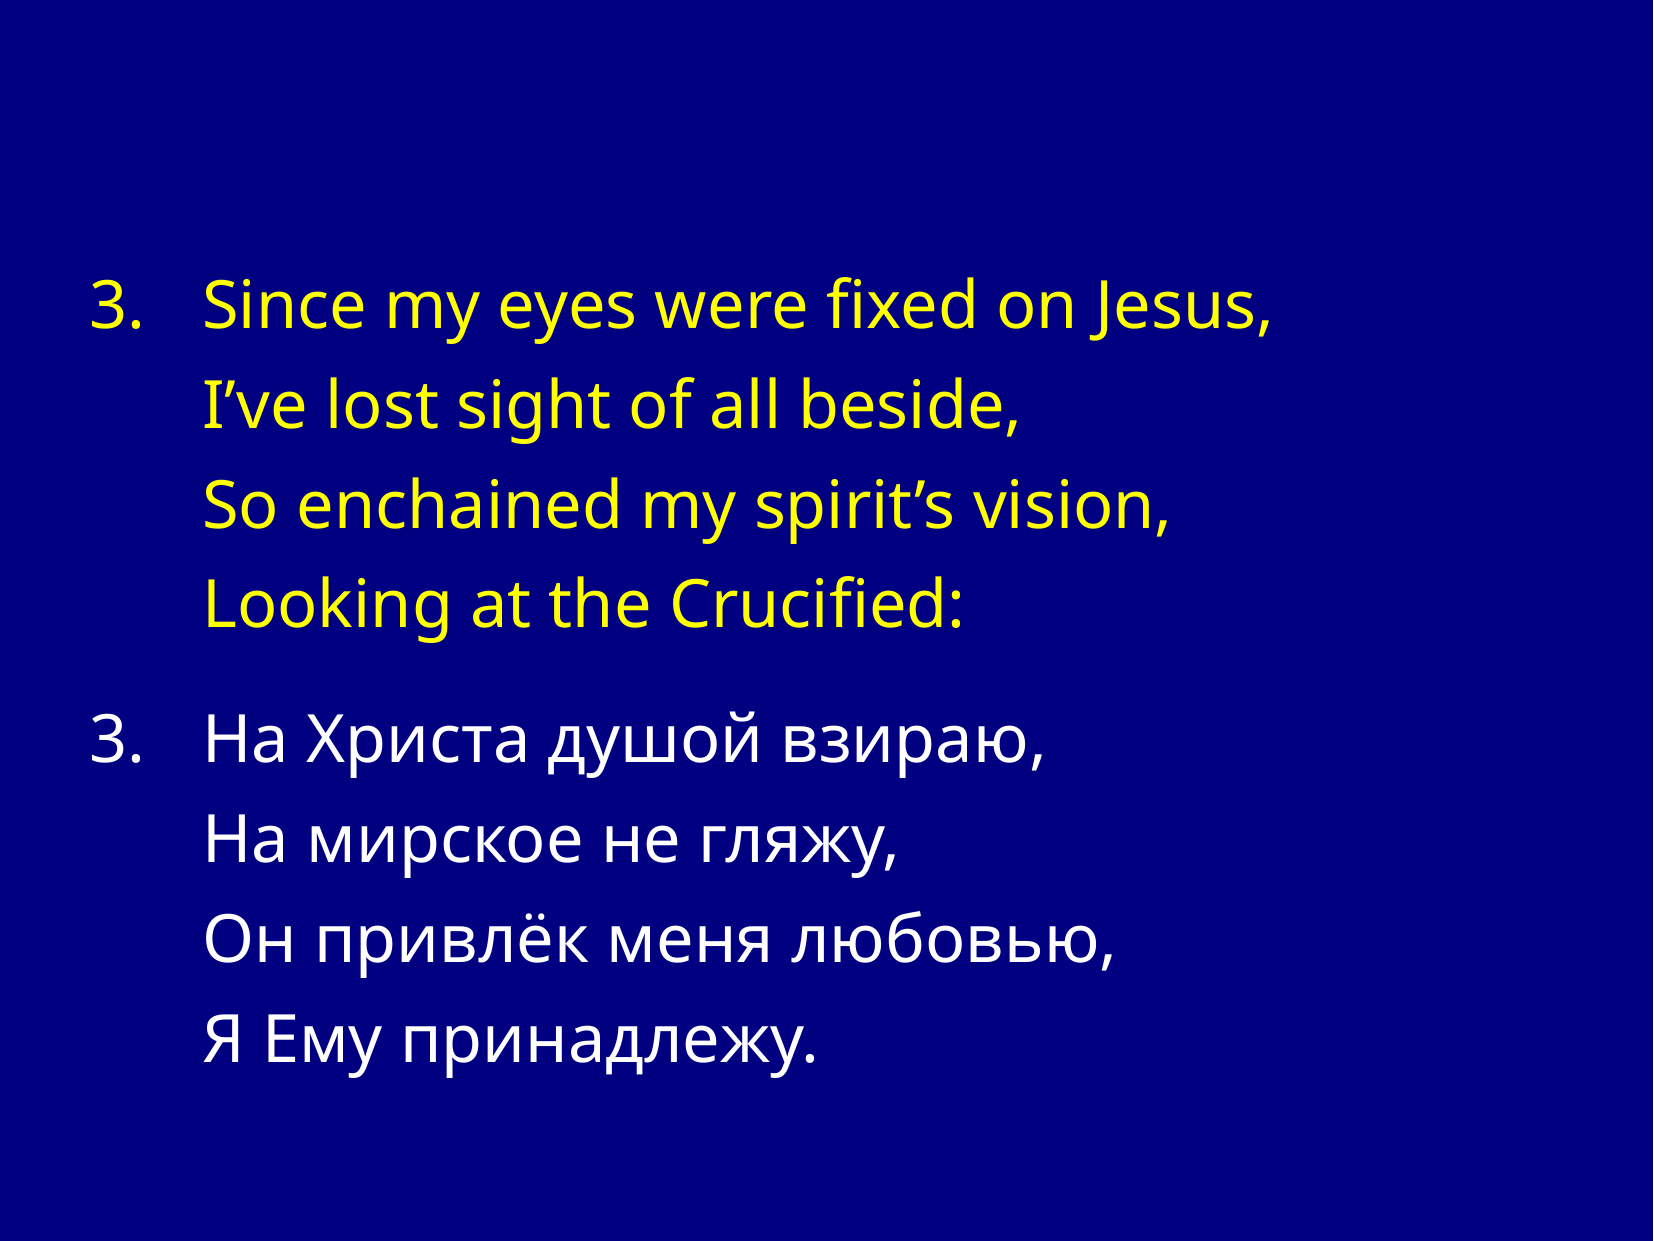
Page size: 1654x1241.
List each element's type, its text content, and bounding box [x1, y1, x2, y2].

text_box 3. На Христа душой взираю, На мирское не гляжу, Он привлёк меня любовью, Я Ему принадлежу. [75, 675, 1576, 1163]
text_box 3. Since my eyes were fixed on Jesus, I’ve lost sight of all beside, So enchained my spirit’s vision, Looking at the Crucified: [75, 150, 1576, 638]
